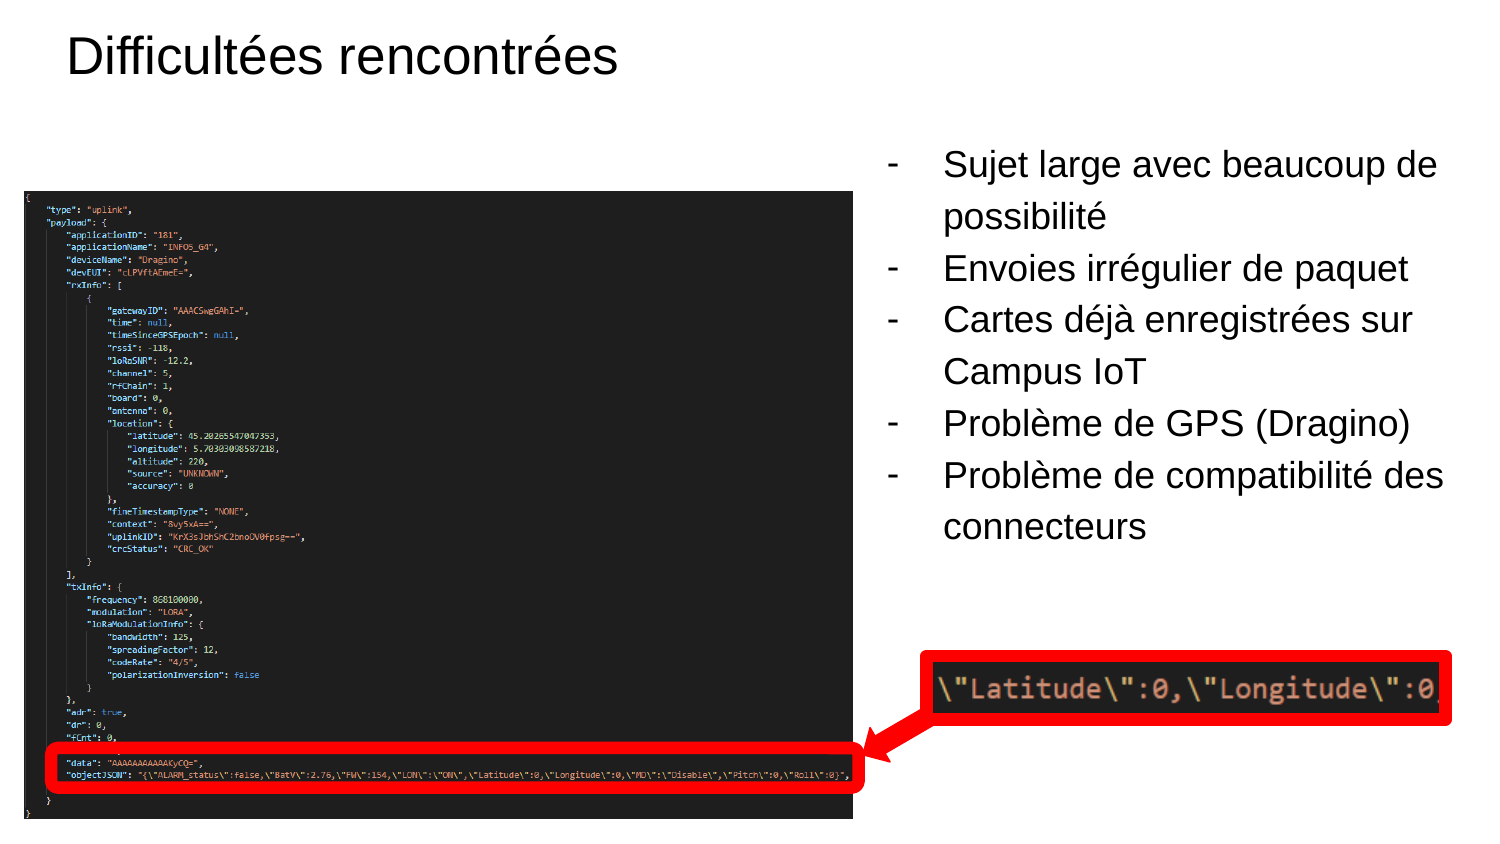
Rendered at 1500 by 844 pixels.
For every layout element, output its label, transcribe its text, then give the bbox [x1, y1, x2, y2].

picture [24, 191, 853, 819]
picture [58, 755, 852, 781]
list Sujet large avec beaucoup de possibilité Envoies irrégulier de paquet Cartes déjà enregistrées sur Campus IoT Problème de GPS (Dragino) Problème de compatibilité des connecteurs [853, 118, 1500, 679]
text_box [862, 710, 932, 762]
picture [932, 662, 1440, 714]
title Difficultées rencontrées [51, 6, 1449, 101]
